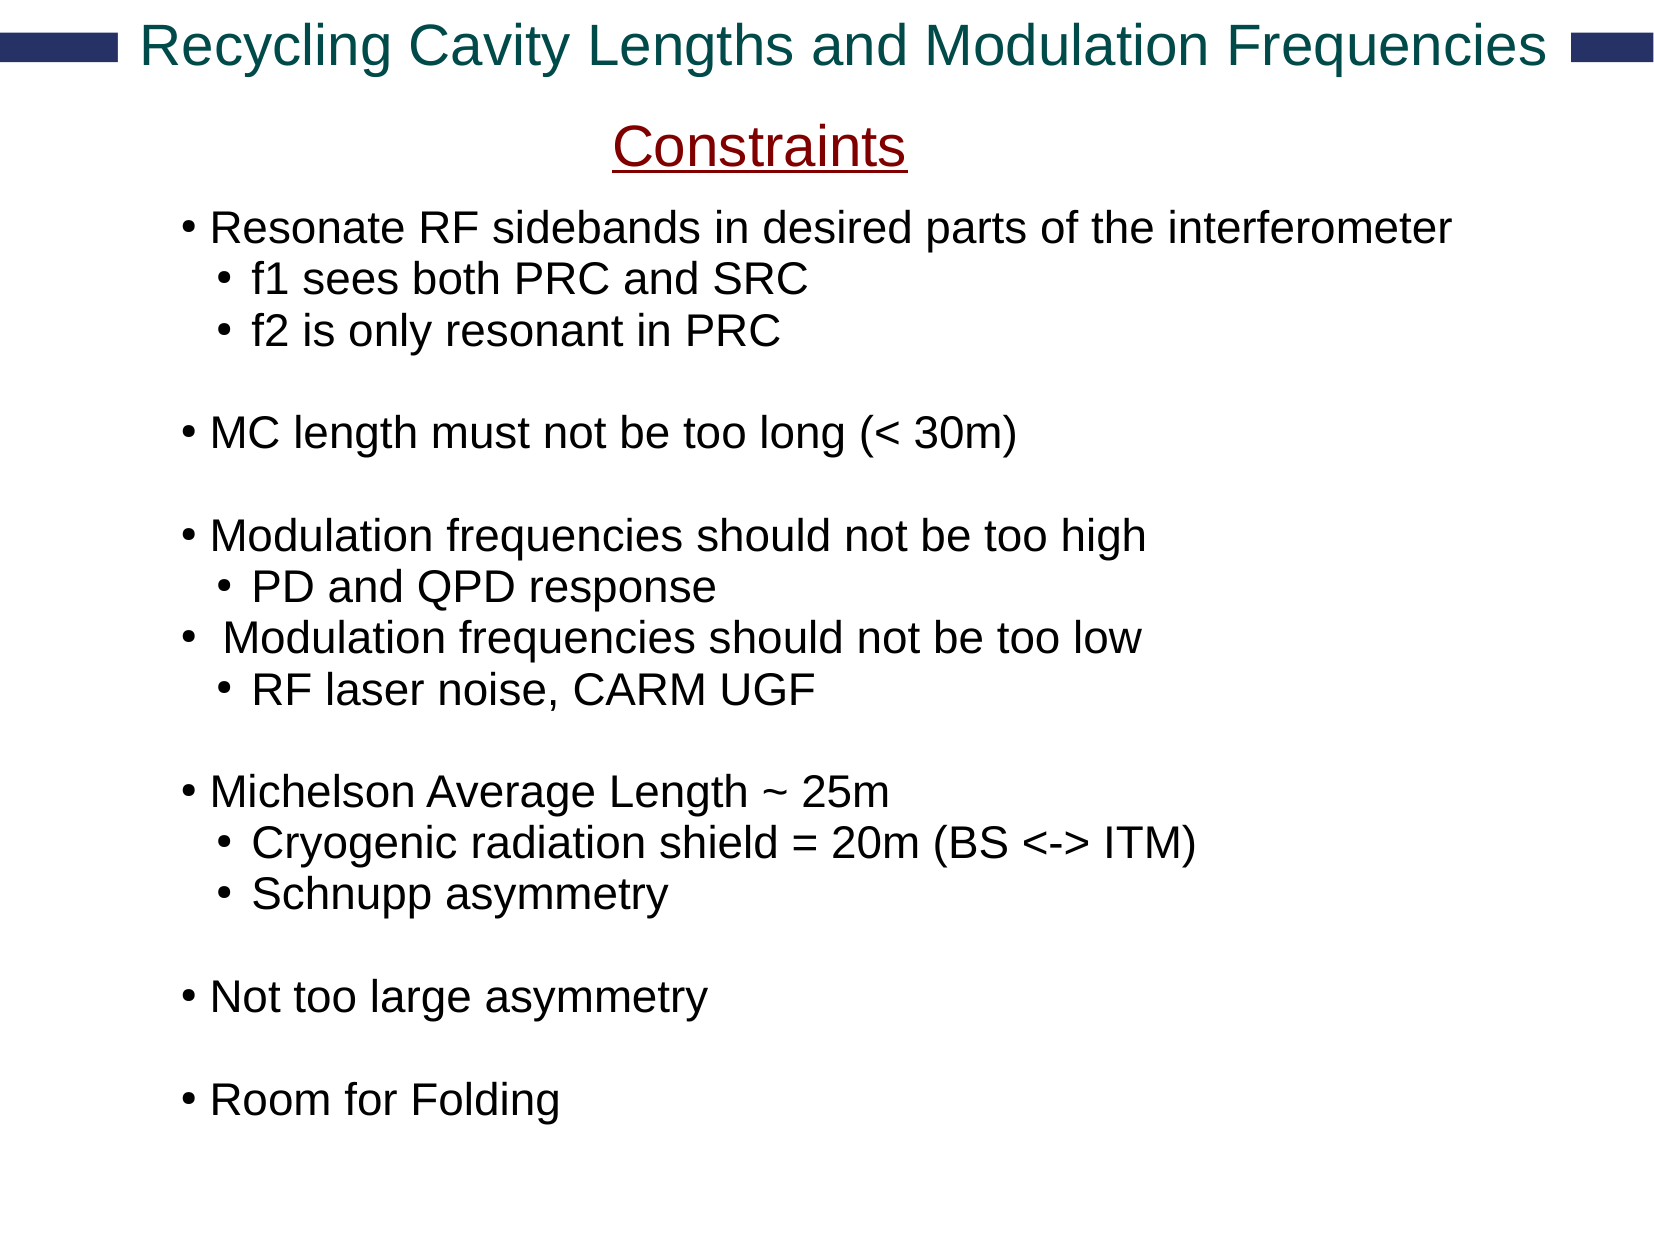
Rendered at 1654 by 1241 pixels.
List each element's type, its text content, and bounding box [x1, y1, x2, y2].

text_box Resonate RF sidebands in desired parts of the interferometer f1 sees both PRC and SRC f2 is only resonant in PRC MC length must not be too long (< 30m) Modulation frequencies should not be too high PD and QPD response Modulation frequencies should not be too low RF laser noise, CARM UGF Michelson Average Length ~ 25m Cryogenic radiation shield = 20m (BS <-> ITM) Schnupp asymmetry Not too large asymmetry Room for Folding [165, 194, 1469, 1133]
title Recycling Cavity Lengths and Modulation Frequencies [117, 12, 1571, 78]
text_box Constraints [597, 106, 923, 187]
